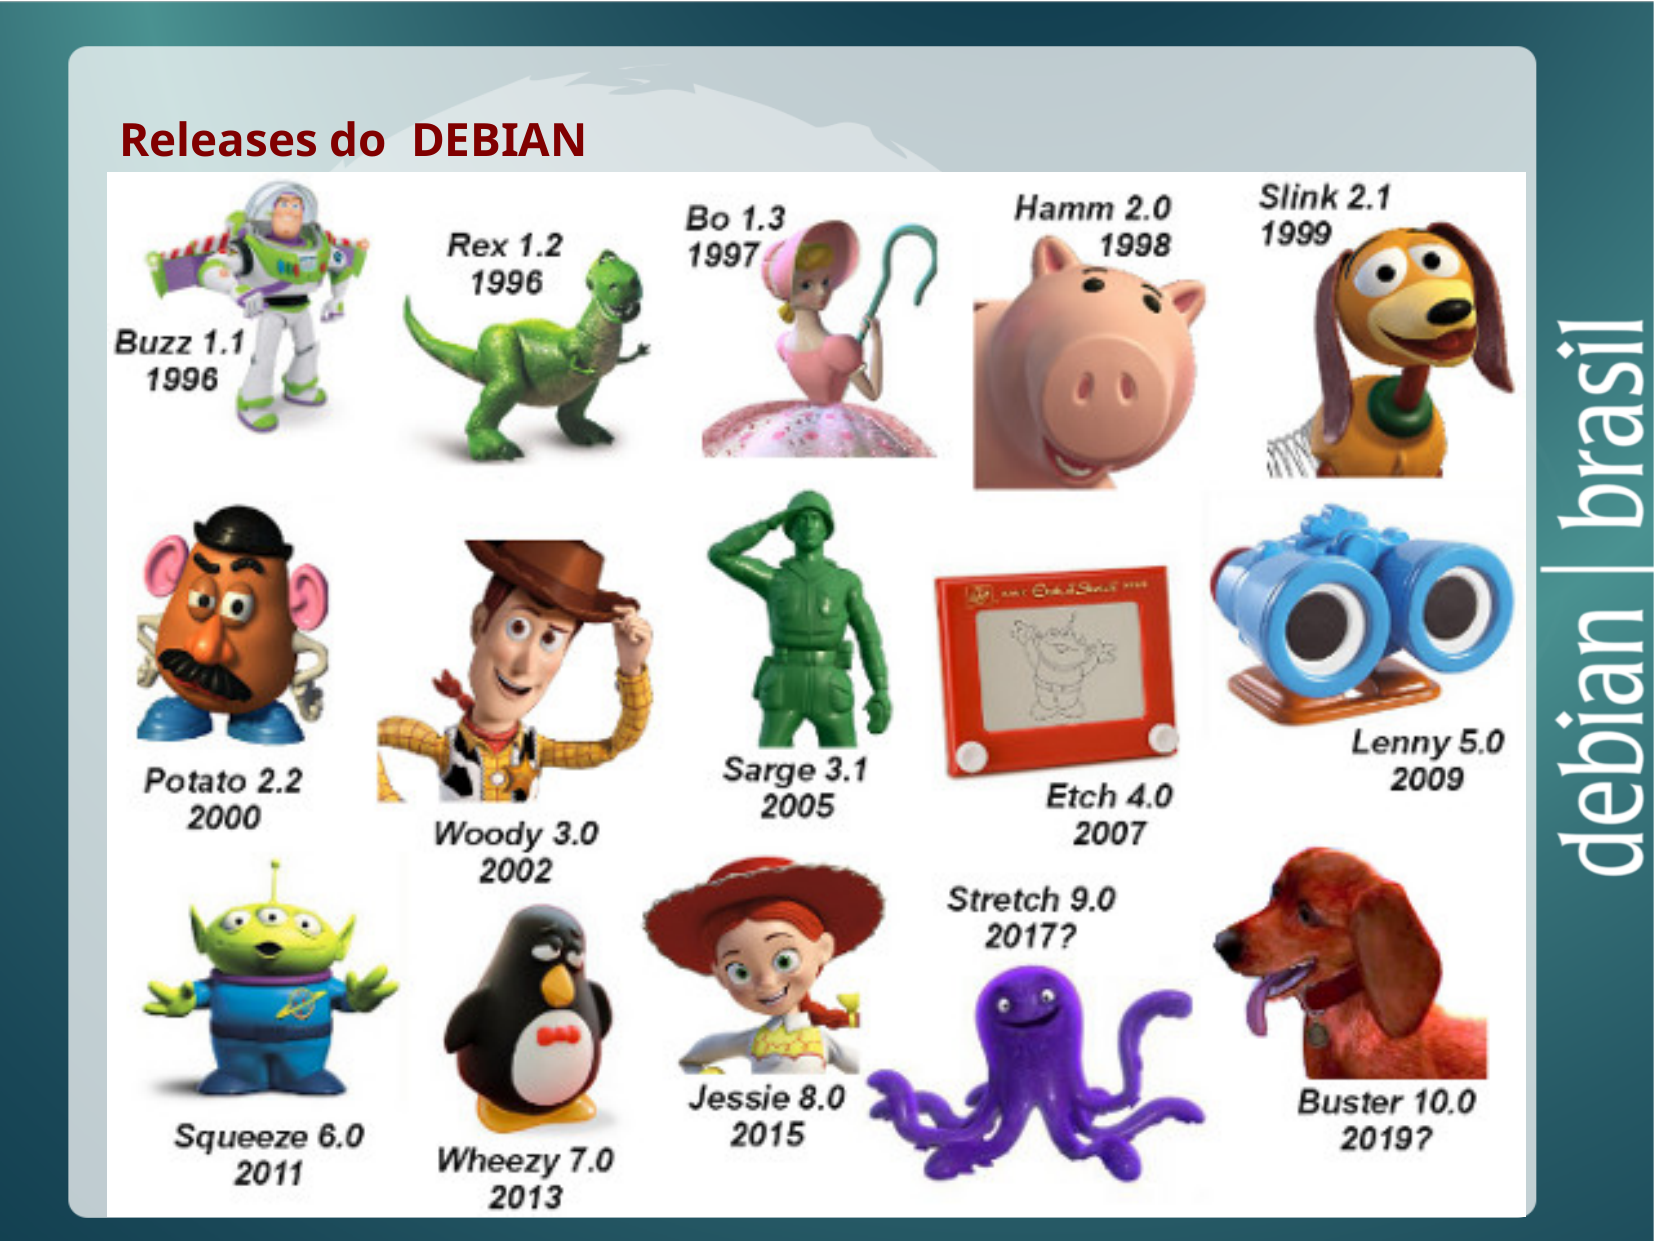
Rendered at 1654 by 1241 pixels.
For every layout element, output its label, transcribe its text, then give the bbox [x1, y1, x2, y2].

text_box Releases do DEBIAN [105, 100, 650, 178]
picture [0, 0, 1654, 1241]
